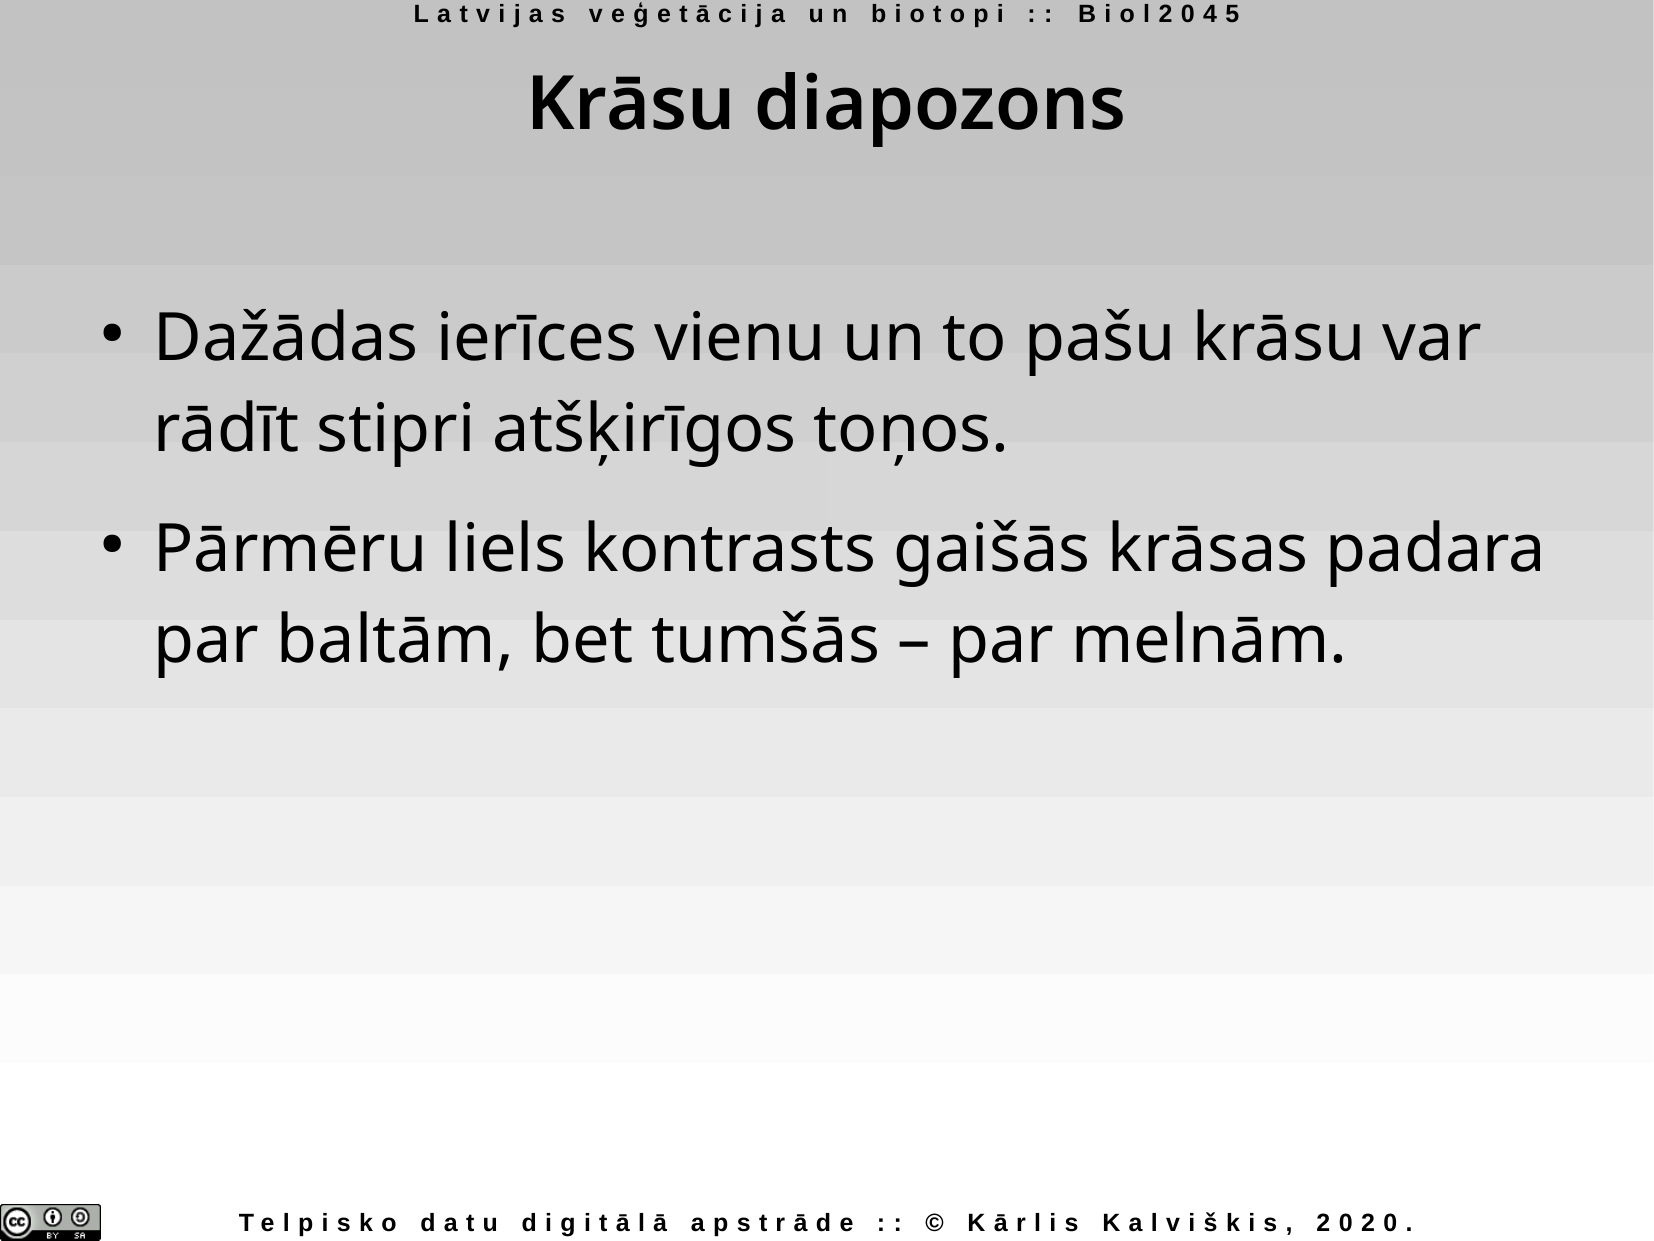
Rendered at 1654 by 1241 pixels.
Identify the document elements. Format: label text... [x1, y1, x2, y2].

title Krāsu diapozons [29, 49, 1625, 296]
picture [0, 0, 1654, 1241]
list Dažādas ierīces vienu un to pašu krāsu var rādīt stipri atšķirīgos toņos. Pārmēru liels kontrasts gaišās krāsas padara par baltām, bet tumšās – par melnām. [82, 289, 1571, 1113]
